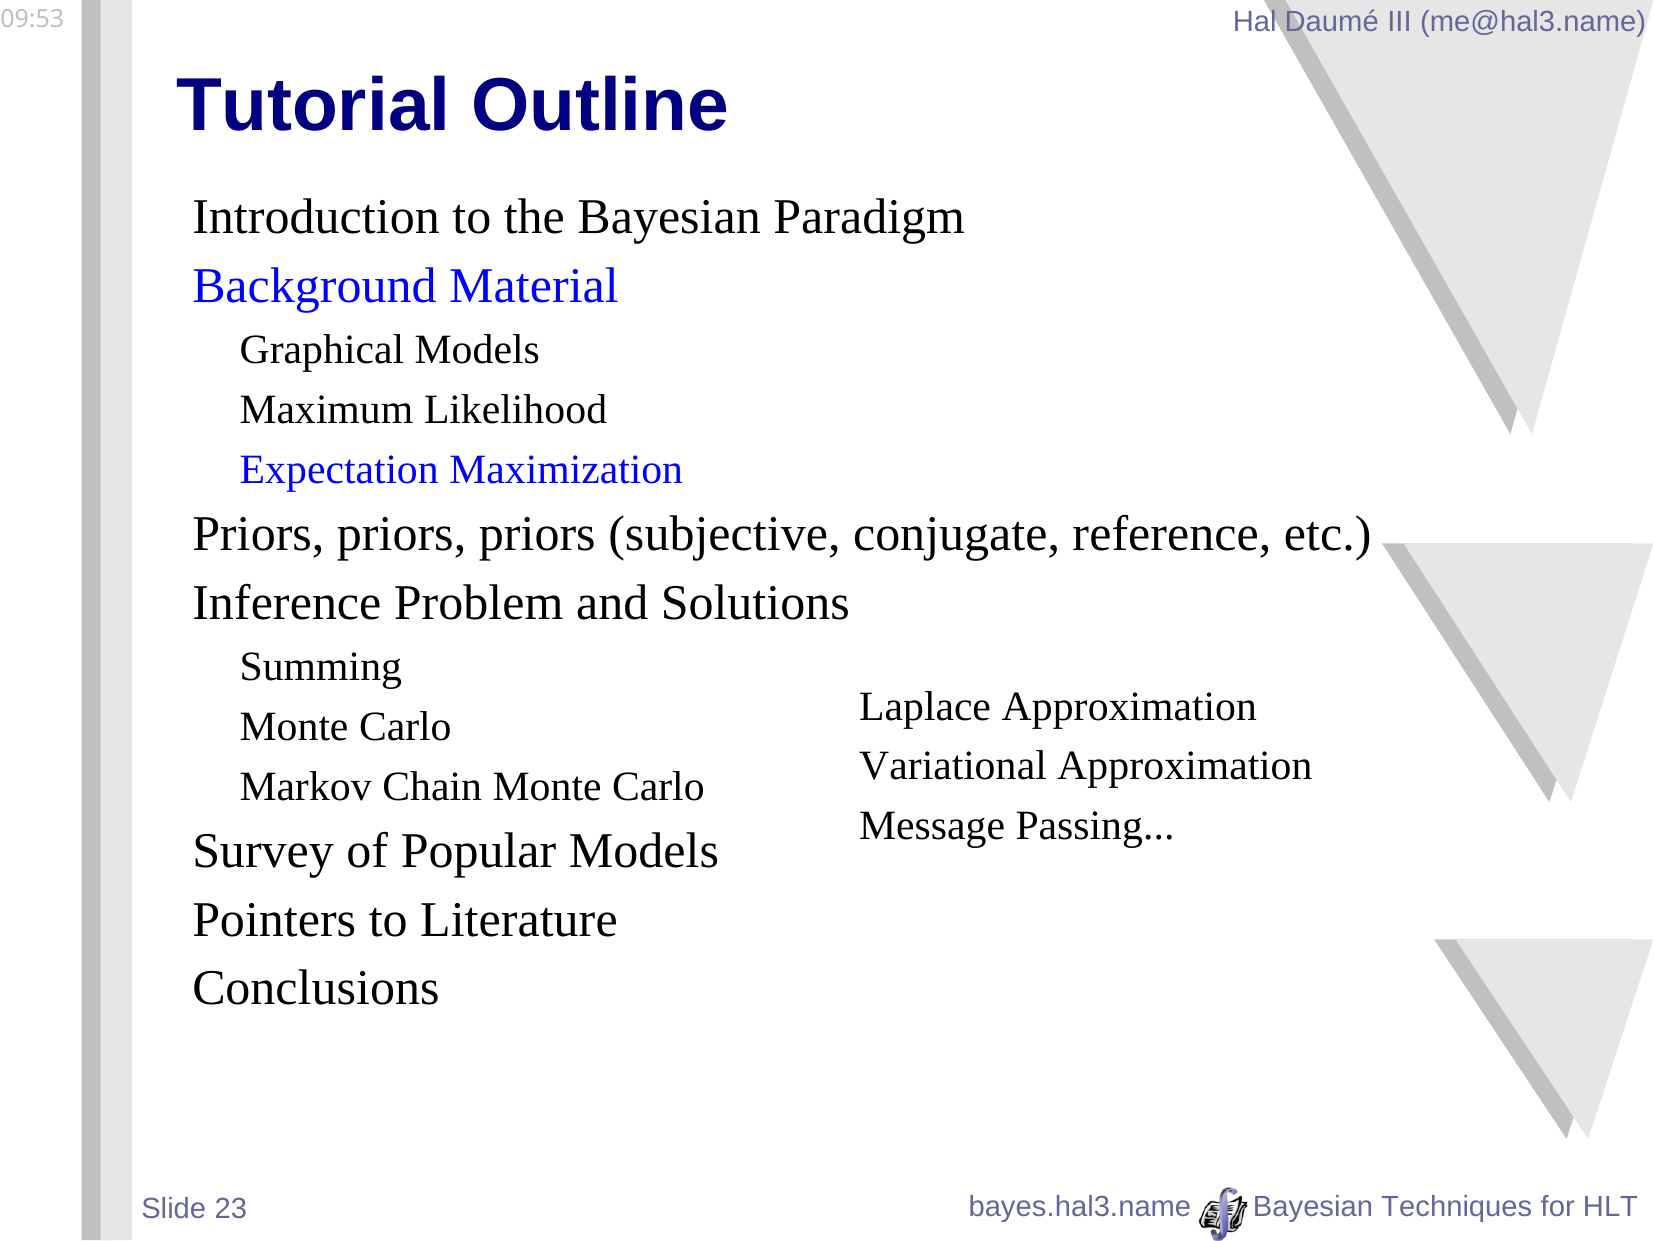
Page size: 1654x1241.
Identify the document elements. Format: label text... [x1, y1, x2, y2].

list Laplace Approximation Variational Approximation Message Passing... [800, 682, 1516, 937]
picture [1198, 1203, 1248, 1241]
list Introduction to the Bayesian Paradigm Background Material Graphical Models Maximum Likelihood Expectation Maximization Priors, priors, priors (subjective, conjugate, reference, etc.) Inference Problem and Solutions Summing Monte Carlo Markov Chain Monte Carlo Survey of Popular Models Pointers to Literature Conclusions [180, 188, 1512, 1203]
title Tutorial Outline [176, 44, 1509, 166]
